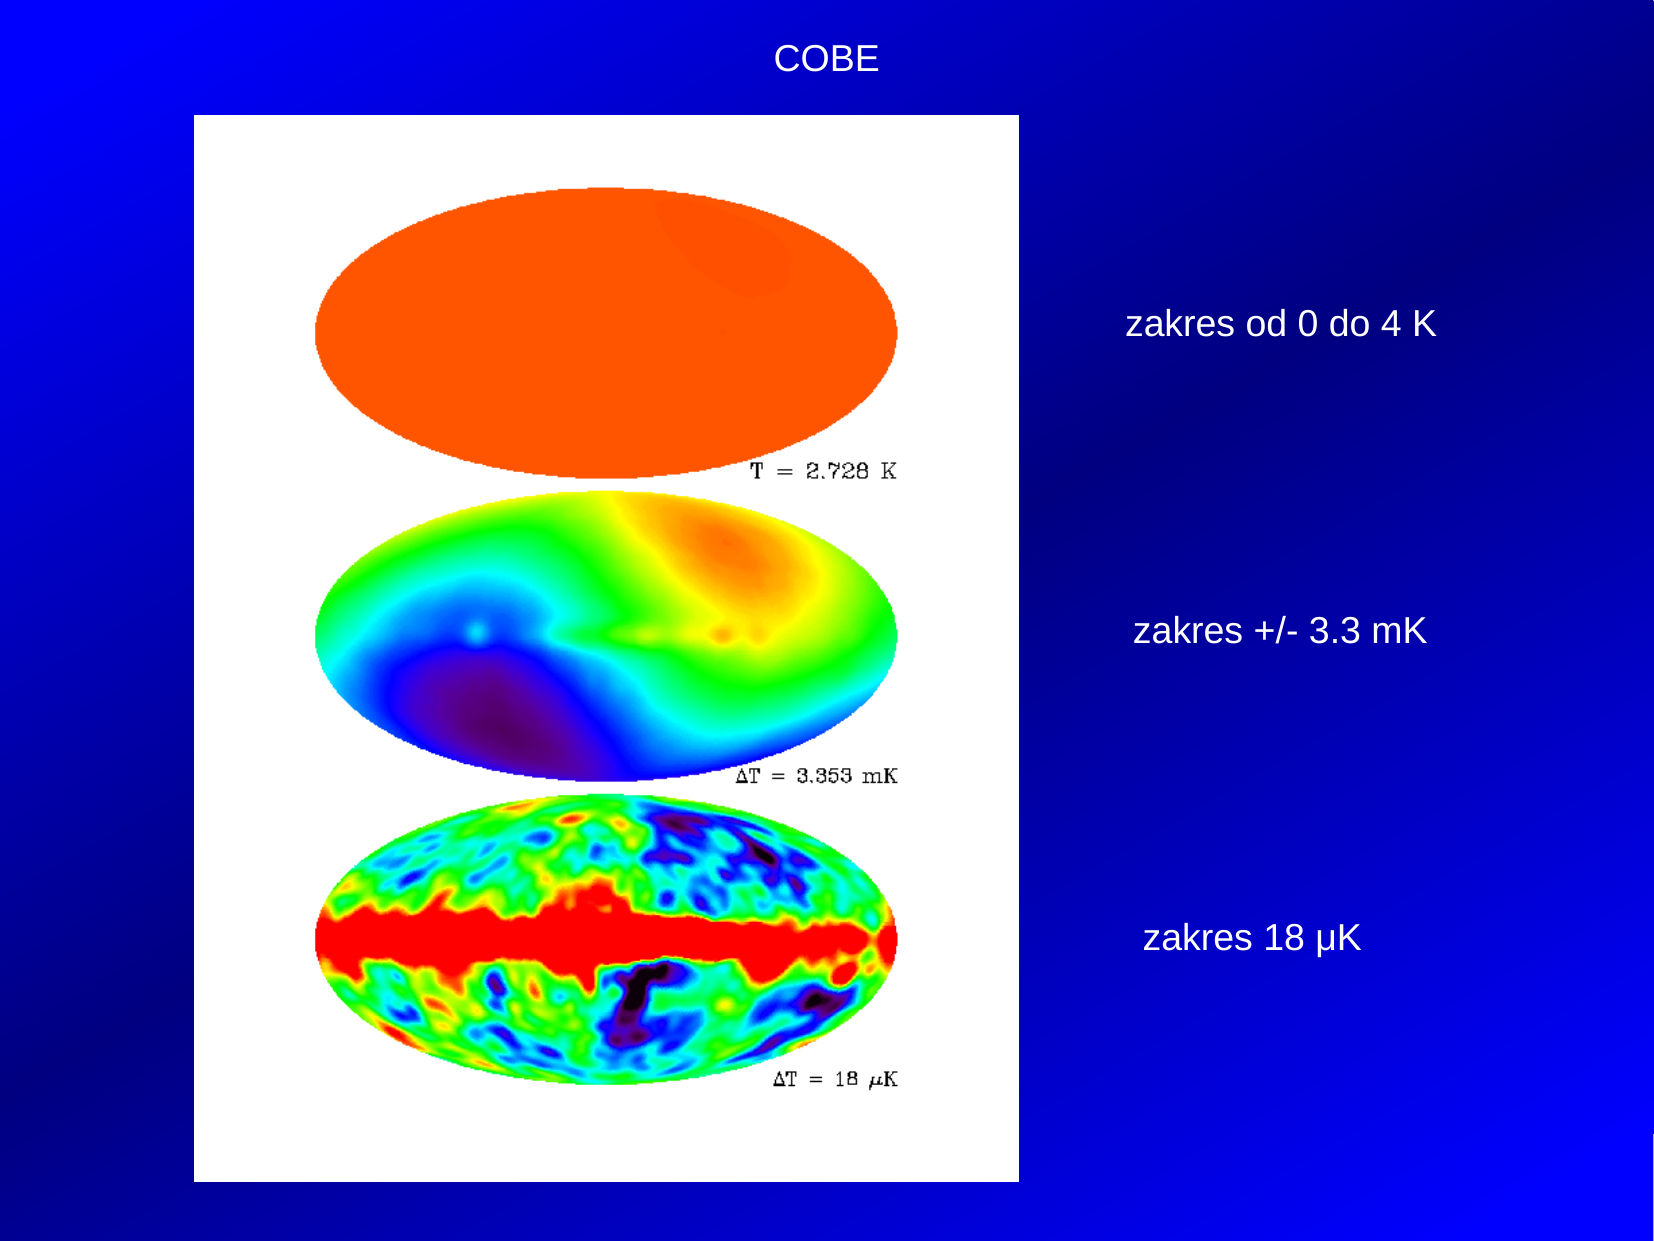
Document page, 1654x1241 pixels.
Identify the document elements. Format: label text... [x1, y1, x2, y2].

text_box zakres 18 μK [1127, 909, 1377, 967]
picture [194, 115, 1019, 1182]
text_box COBE [758, 29, 895, 87]
text_box zakres +/- 3.3 mK [1118, 602, 1443, 660]
text_box zakres od 0 do 4 K [1110, 295, 1453, 355]
